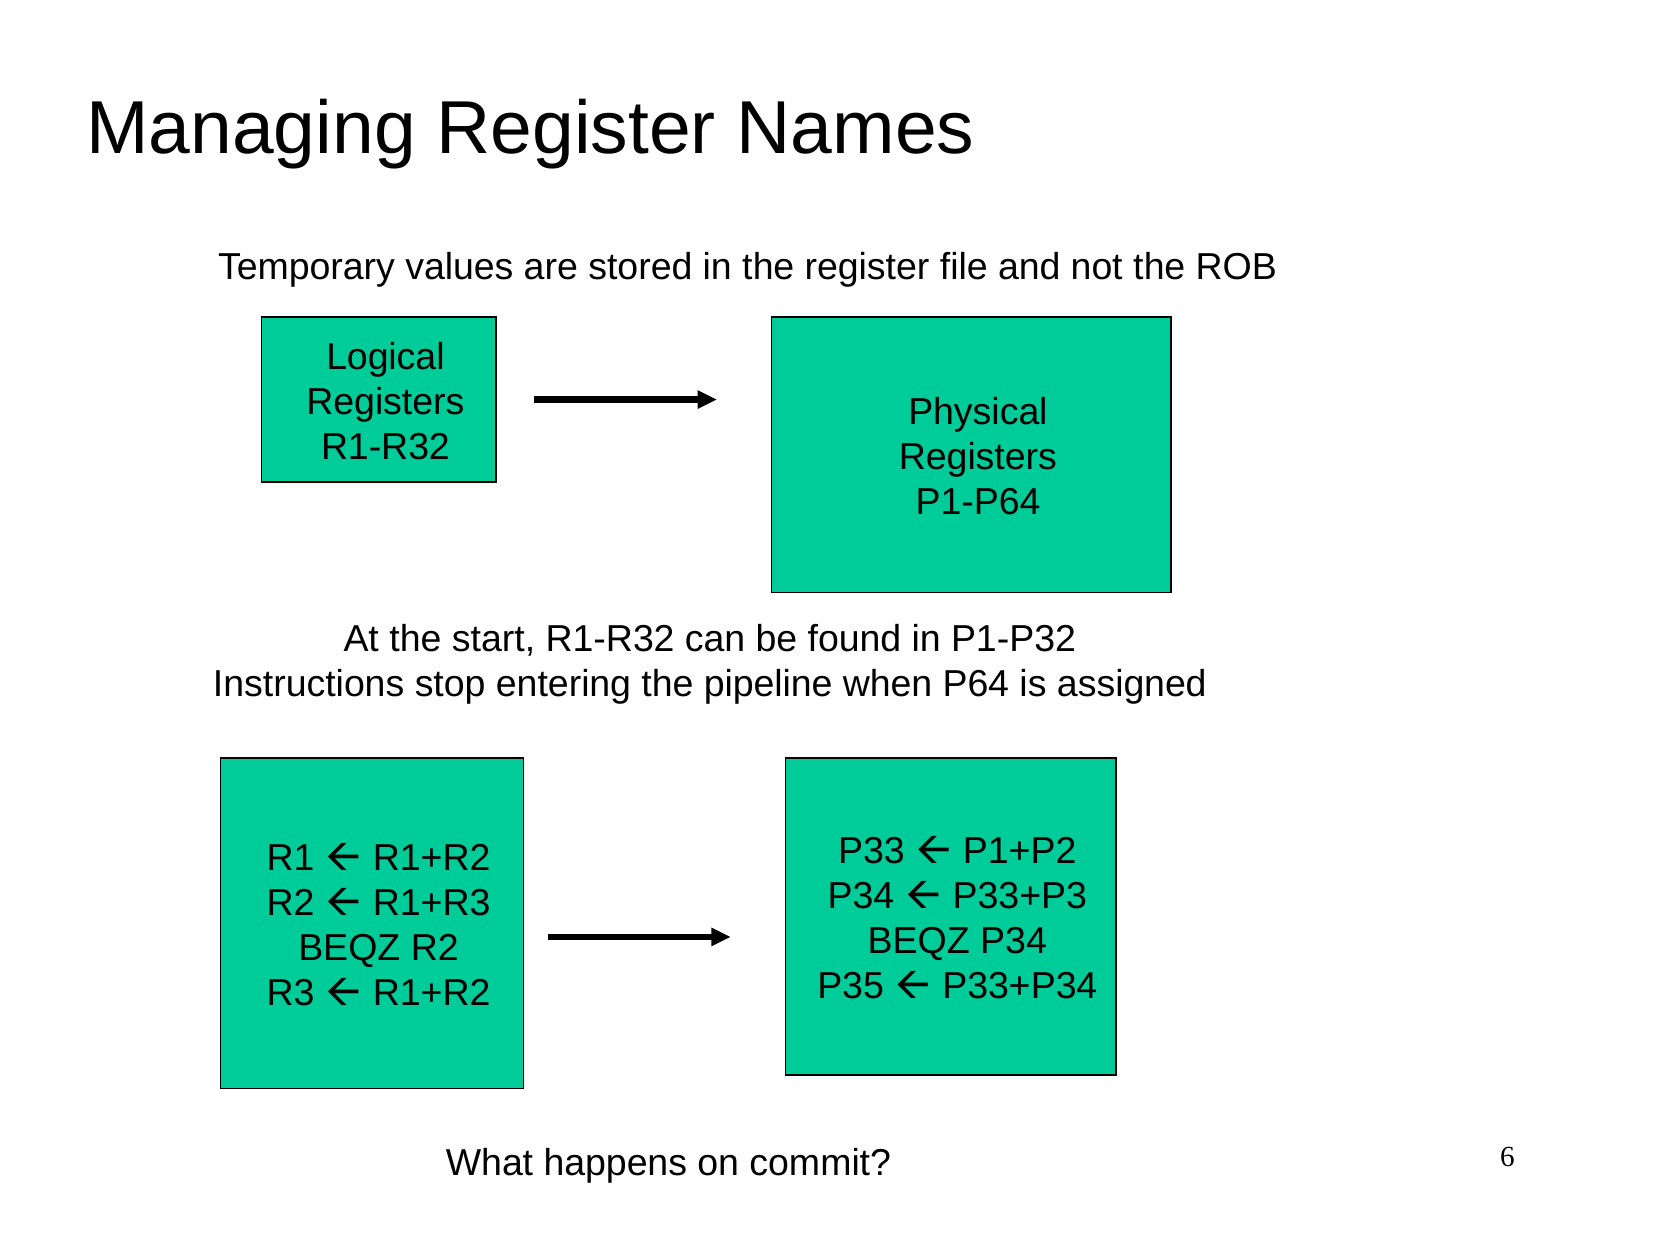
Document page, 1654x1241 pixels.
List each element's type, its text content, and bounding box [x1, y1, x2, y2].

text_box <number> [1184, 1129, 1530, 1213]
text_box At the start, R1-R32 can be found in P1-P32 Instructions stop entering the pipeline when P64 is assigned [184, 606, 1222, 712]
text_box R1  R1+R2 R2  R1+R3 BEQZ R2 R3  R1+R2 [220, 757, 524, 1089]
text_box P33  P1+P2 P34  P33+P3 BEQZ P34 P35  P33+P34 [785, 757, 1117, 1075]
text_box Physical Registers P1-P64 [771, 316, 1172, 593]
text_box Managing Register Names [71, 71, 990, 177]
text_box What happens on commit? [417, 1129, 906, 1191]
text_box Logical Registers R1-R32 [261, 316, 497, 483]
text_box Temporary values are stored in the register file and not the ROB [190, 234, 1293, 295]
